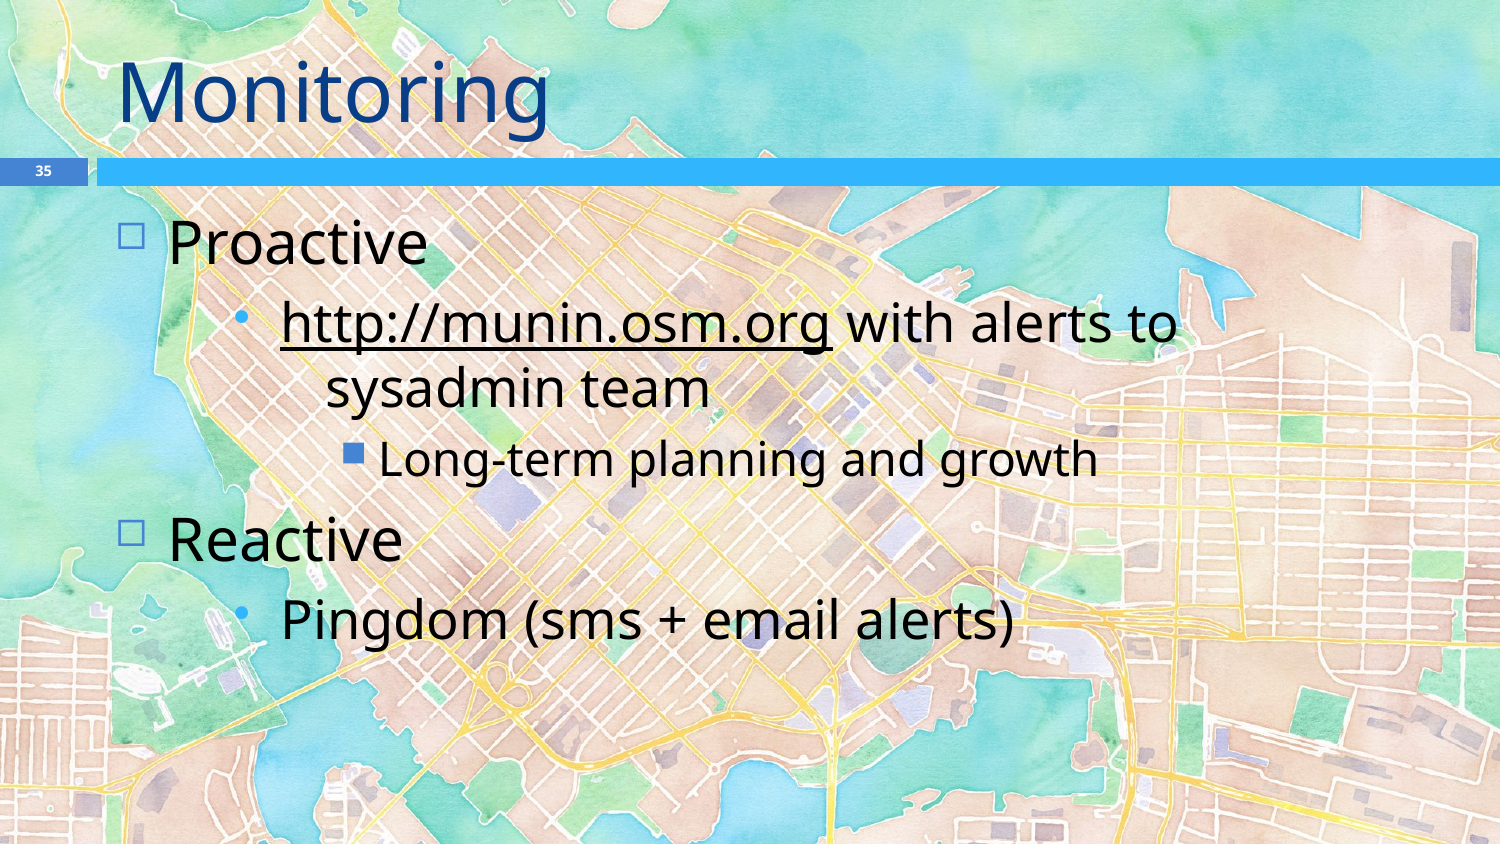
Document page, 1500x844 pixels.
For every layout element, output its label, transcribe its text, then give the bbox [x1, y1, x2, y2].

list Proactive http://munin.osm.org with alerts to sysadmin team Long-term planning and growth Reactive Pingdom (sms + email alerts) [100, 196, 1438, 751]
text_box ‹#› [0, 156, 88, 187]
title Monitoring [100, 28, 1438, 151]
